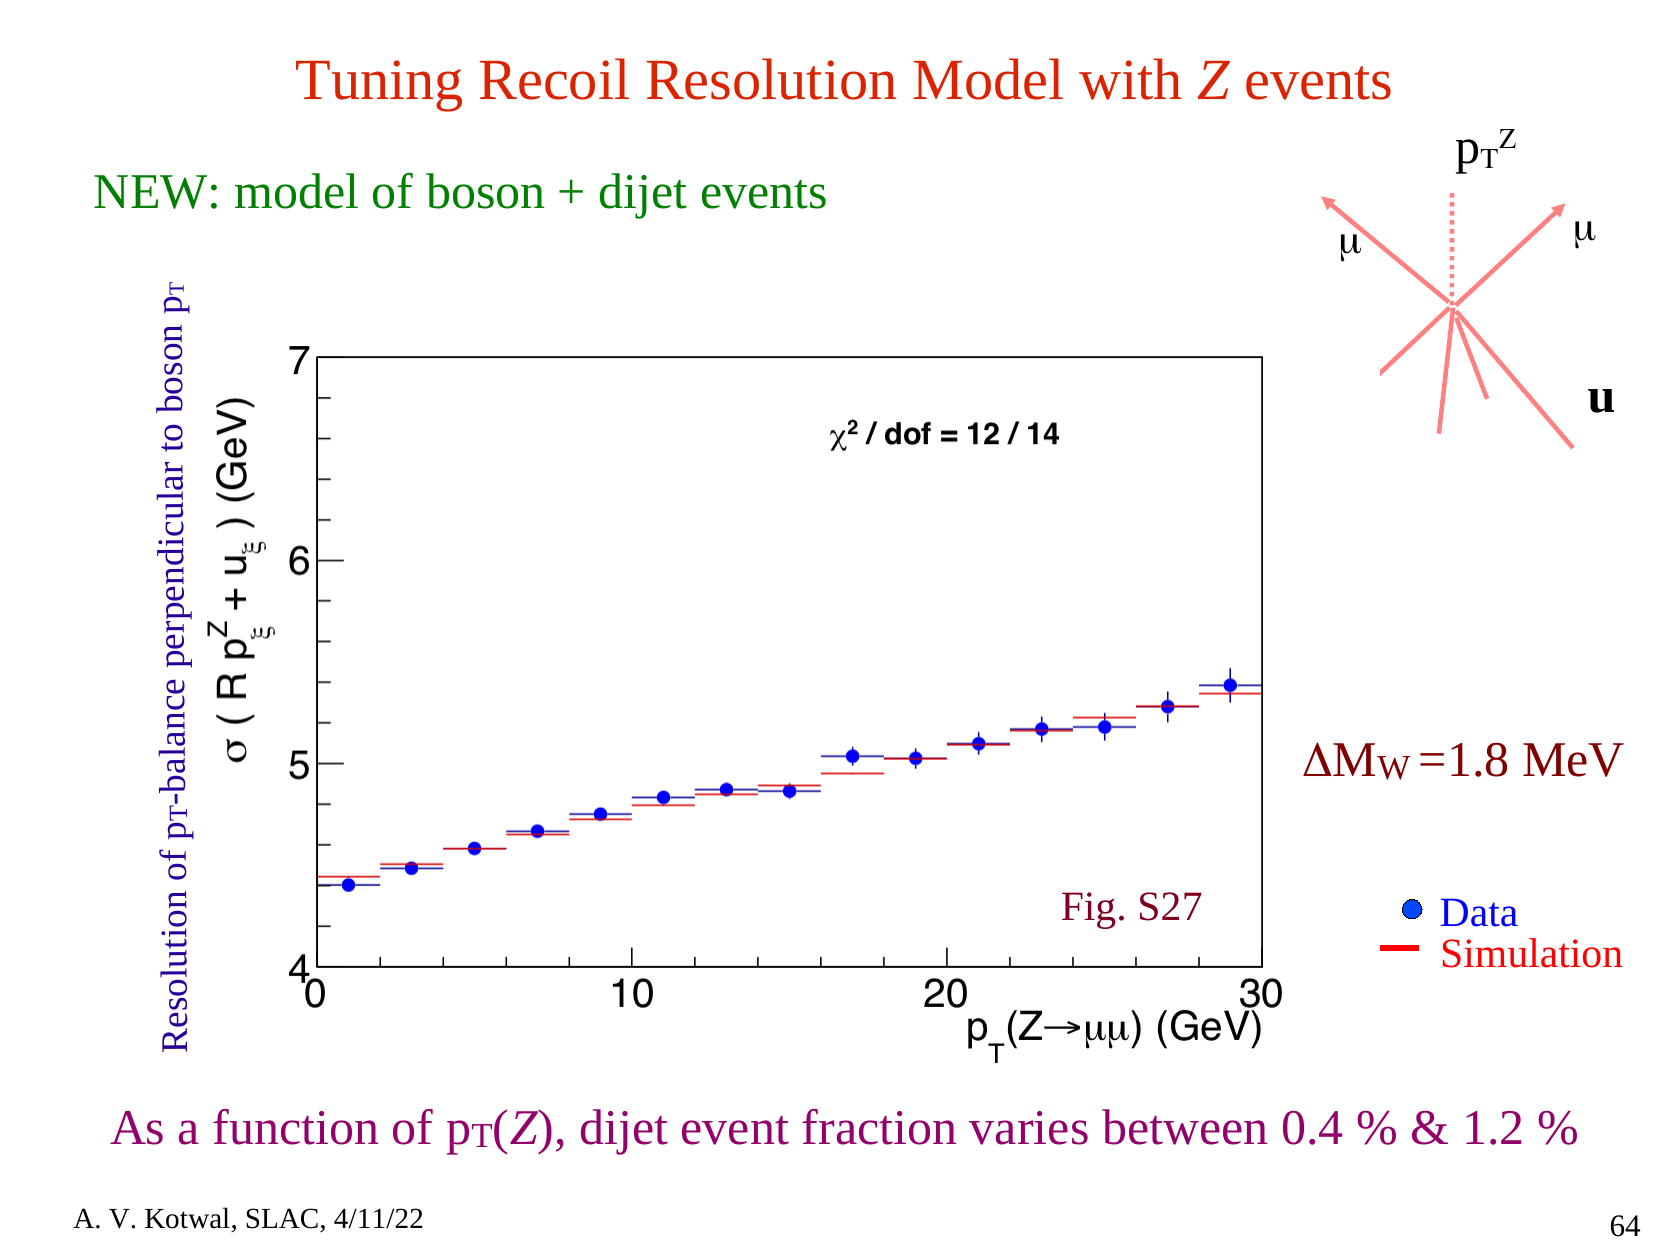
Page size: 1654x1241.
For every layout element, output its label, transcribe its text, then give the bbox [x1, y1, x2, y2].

text_box As a function of pT(Z), dijet event fraction varies between 0.4 % & 1.2 % [109, 1100, 1590, 1223]
picture [199, 278, 1380, 1079]
text_box [1402, 899, 1423, 919]
text_box μ [1572, 206, 1615, 300]
text_box NEW: model of boson + dijet events [263, 164, 1344, 276]
text_box Data [1439, 888, 1530, 942]
text_box NEW: model of boson + dijet events [93, 164, 147, 276]
text_box Fig. S27 [1060, 883, 1203, 930]
text_box u [1587, 367, 1634, 480]
text_box Resolution of pT-balance perpendicular to boson pT [146, 160, 264, 1054]
text_box pTZ [1455, 119, 1508, 212]
text_box ΔMW =1.8 MeV [1125, 732, 1654, 868]
text_box Simulation [1440, 929, 1641, 984]
title Tuning Recoil Resolution Model with Z events [103, 26, 1586, 133]
text_box μ [1337, 220, 1381, 313]
